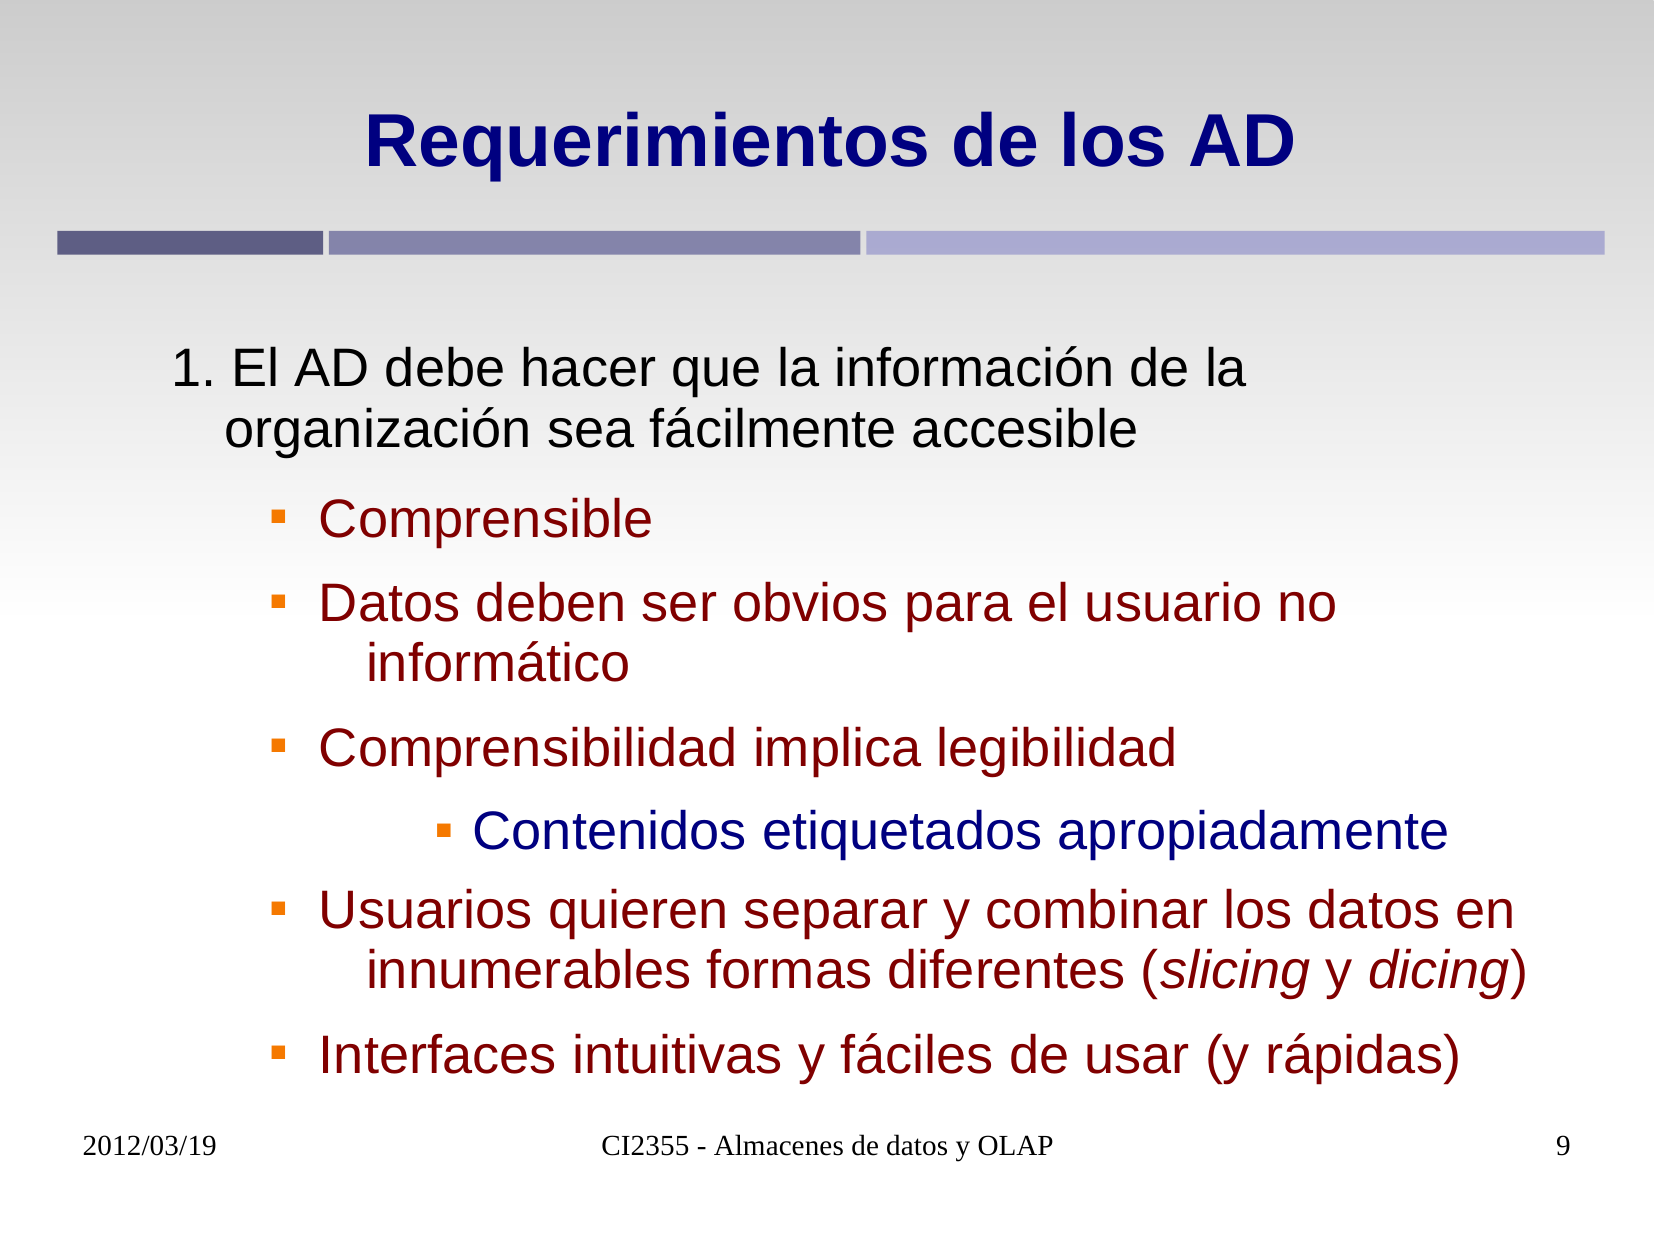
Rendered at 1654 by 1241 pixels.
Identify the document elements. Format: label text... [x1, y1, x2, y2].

title Requerimientos de los AD [86, 55, 1576, 226]
list 1. El AD debe hacer que la información de la organización sea fácilmente accesible Comprensible Datos deben ser obvios para el usuario no informático Comprensibilidad implica legibilidad Contenidos etiquetados apropiadamente Usuarios quieren separar y combinar los datos en innumerables formas diferentes (slicing y dicing) Interfaces intuitivas y fáciles de usar (y rápidas) [82, 337, 1571, 1109]
